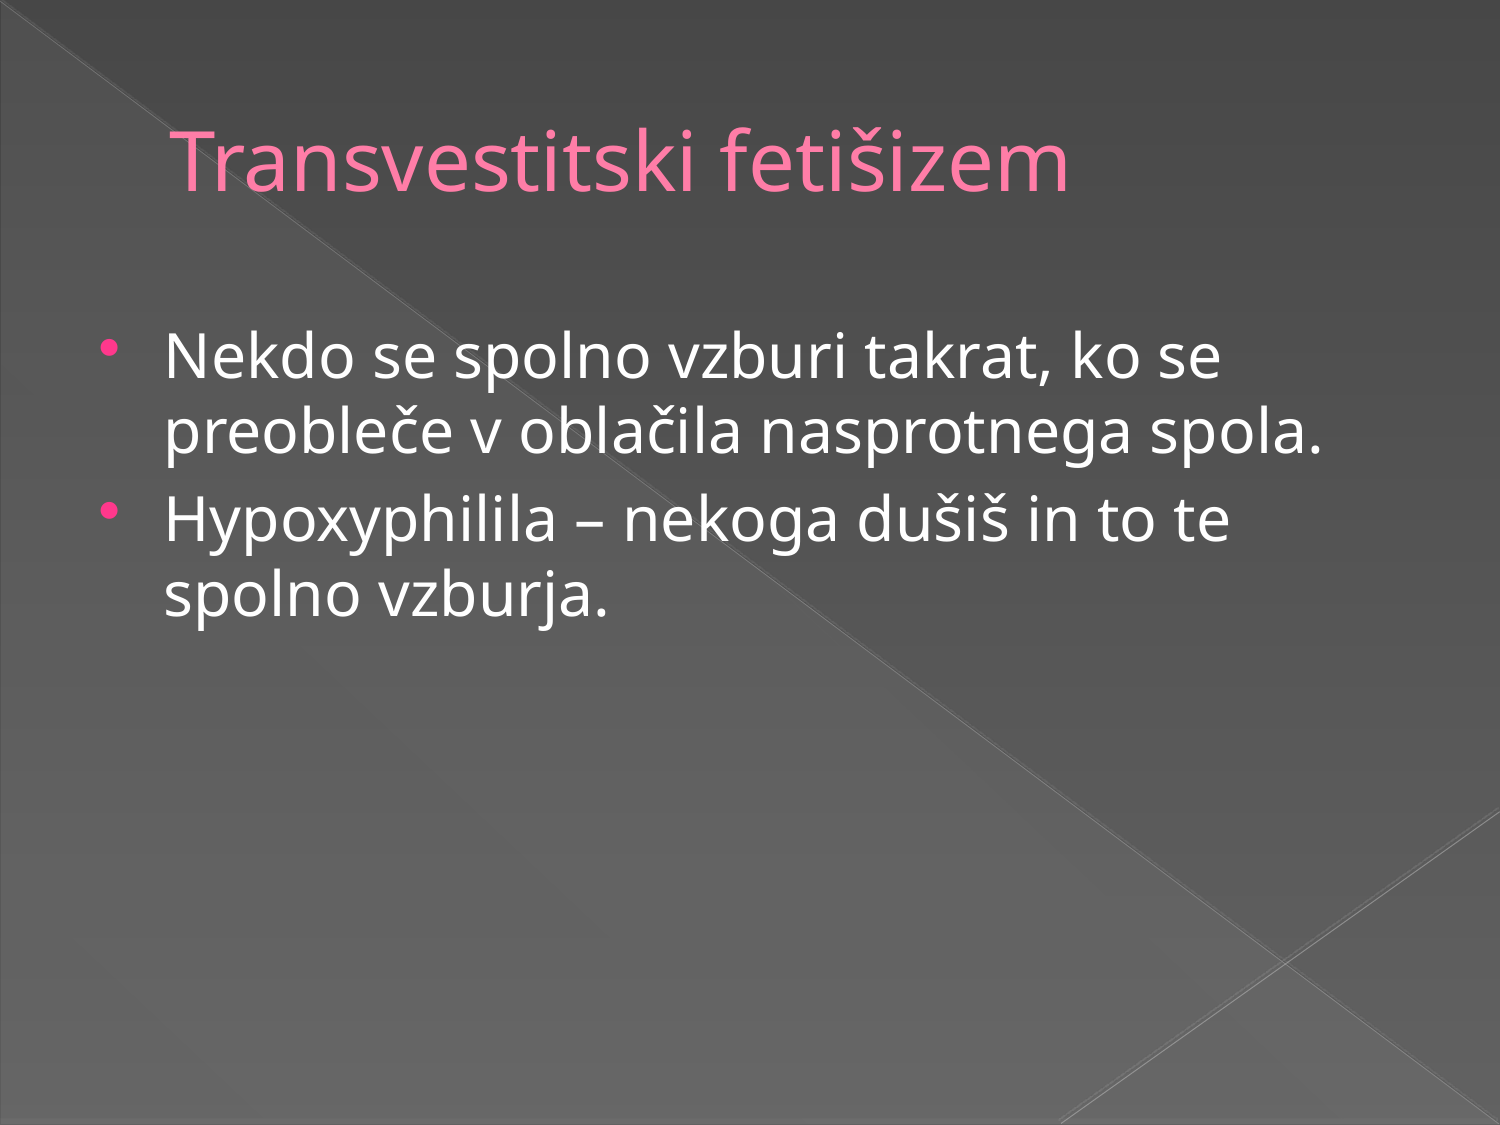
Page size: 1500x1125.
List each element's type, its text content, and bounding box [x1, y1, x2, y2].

title Transvestitski fetišizem [75, 43, 1425, 274]
list Nekdo se spolno vzburi takrat, ko se preobleče v oblačila nasprotnega spola. Hypoxyphilila – nekoga dušiš in to te spolno vzburja. [75, 308, 1425, 1059]
